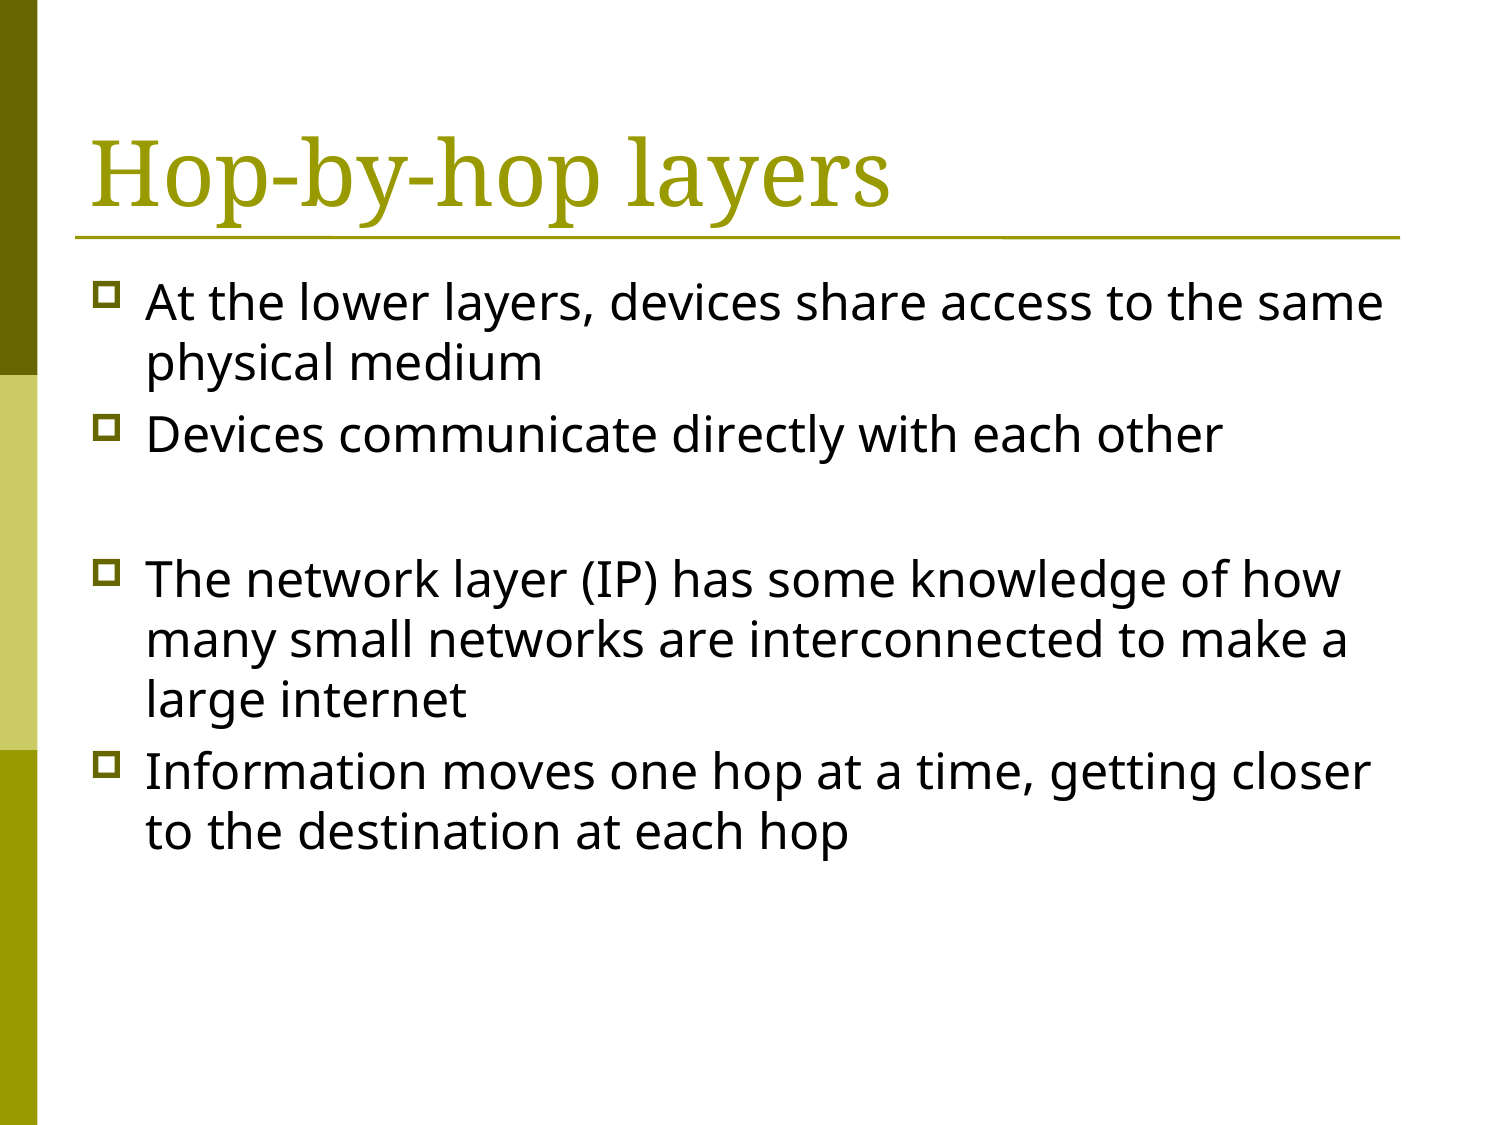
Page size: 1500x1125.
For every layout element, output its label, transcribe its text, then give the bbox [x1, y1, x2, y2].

title Hop-by-hop layers [75, 45, 1426, 233]
list At the lower layers, devices share access to the same physical medium Devices communicate directly with each other The network layer (IP) has some knowledge of how many small networks are interconnected to make a large internet Information moves one hop at a time, getting closer to the destination at each hop [75, 262, 1426, 1006]
